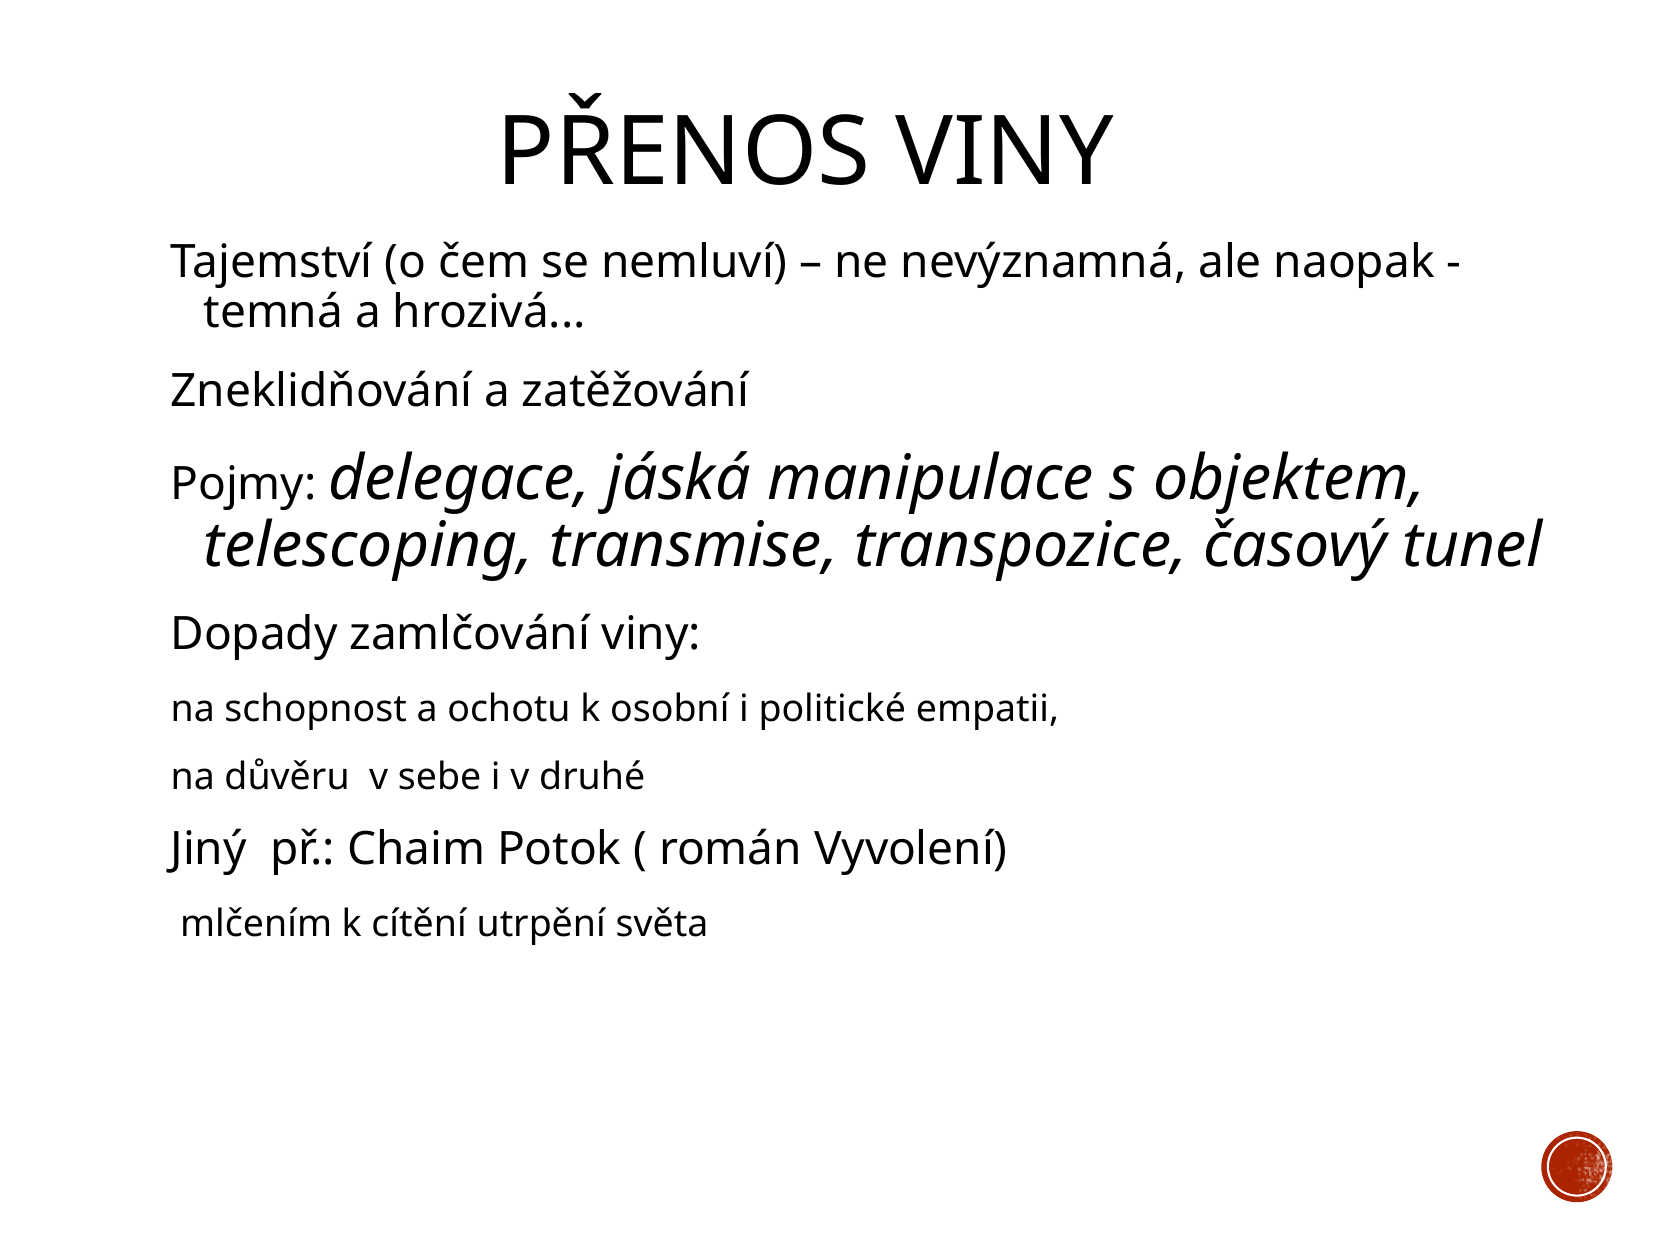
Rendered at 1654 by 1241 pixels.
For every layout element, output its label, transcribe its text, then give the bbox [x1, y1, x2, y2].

title Přenos viny [122, 49, 1489, 230]
list Tajemství (o čem se nemluví) – ne nevýznamná, ale naopak - temná a hrozivá... Zneklidňování a zatěžování Pojmy: delegace, jáská manipulace s objektem, telescoping, transmise, transpozice, časový tunel Dopady zamlčování viny: na schopnost a ochotu k osobní i politické empatii, na důvěru v sebe i v druhé Jiný př.: Chaim Potok ( román Vyvolení) mlčením k cítění utrpění světa [122, 230, 1563, 1187]
